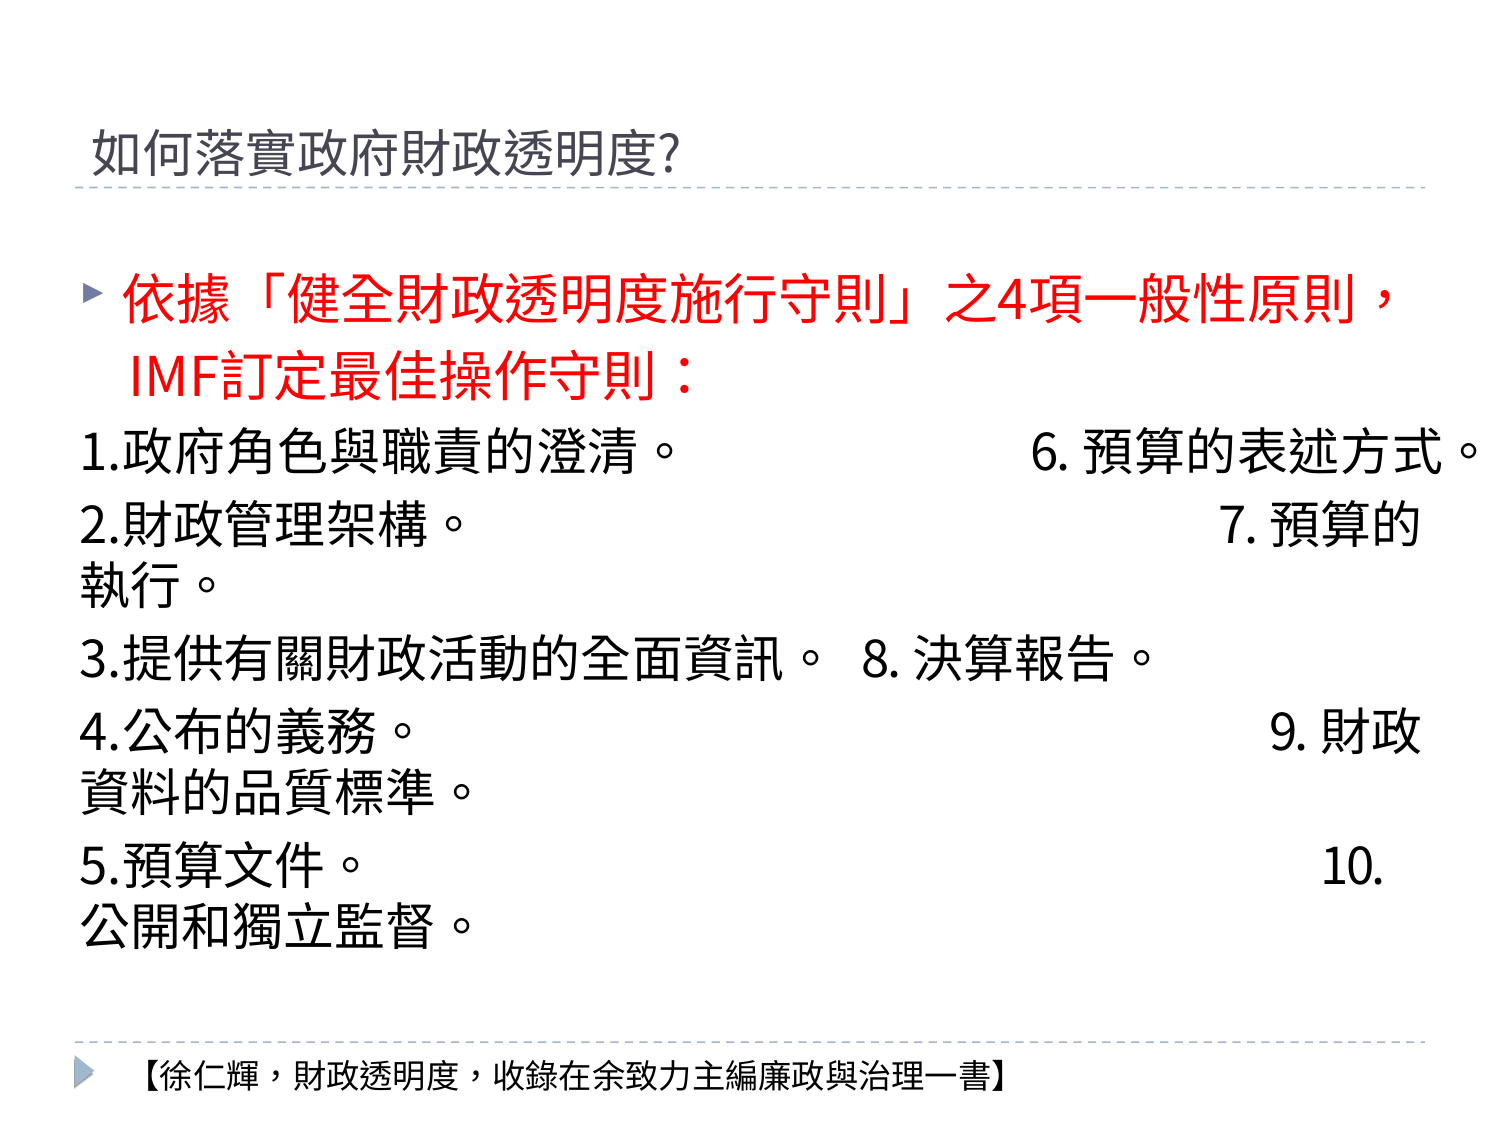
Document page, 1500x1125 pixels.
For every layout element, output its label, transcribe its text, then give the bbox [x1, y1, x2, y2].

title 如何落實政府財政透明度? [76, 113, 1427, 184]
list 依據「健全財政透明度施行守則」之4項一般性原則， IMF訂定最佳操作守則： 1.政府角色與職責的澄清。 6.預算的表述方式。 2.財政管理架構。 7.預算的執行。 3.提供有關財政活動的全面資訊。 8.決算報告。 4.公布的義務。 9.財政資料的品質標準。 5.預算文件。 10.公開和獨立監督。 [64, 184, 1459, 1010]
text_box 【徐仁輝，財政透明度，收錄在余致力主編廉政與治理一書】 [112, 1048, 1376, 1104]
